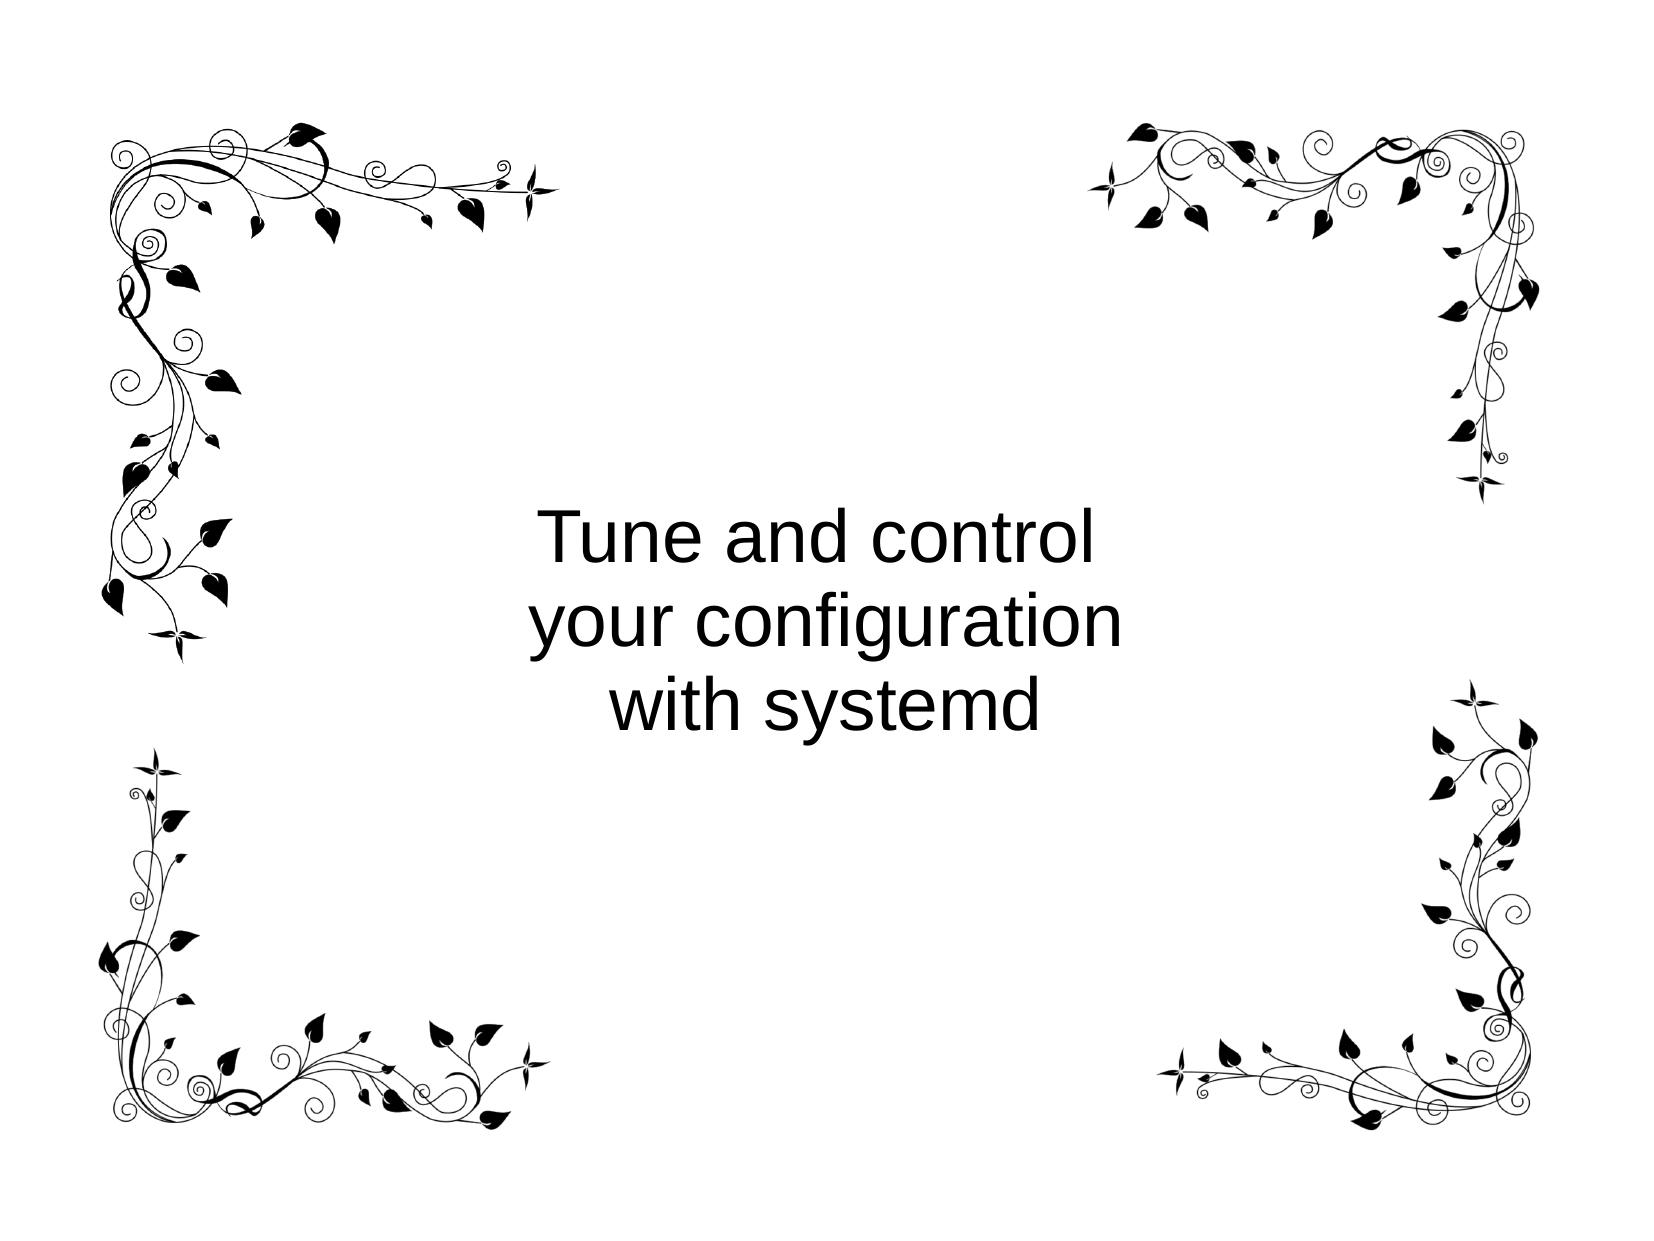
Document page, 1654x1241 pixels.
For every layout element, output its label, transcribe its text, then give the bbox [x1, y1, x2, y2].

picture [92, 743, 555, 1137]
picture [1152, 674, 1545, 1136]
picture [1082, 115, 1545, 509]
text_box Tune and control your configuration with systemd [513, 486, 1140, 754]
picture [92, 115, 564, 670]
